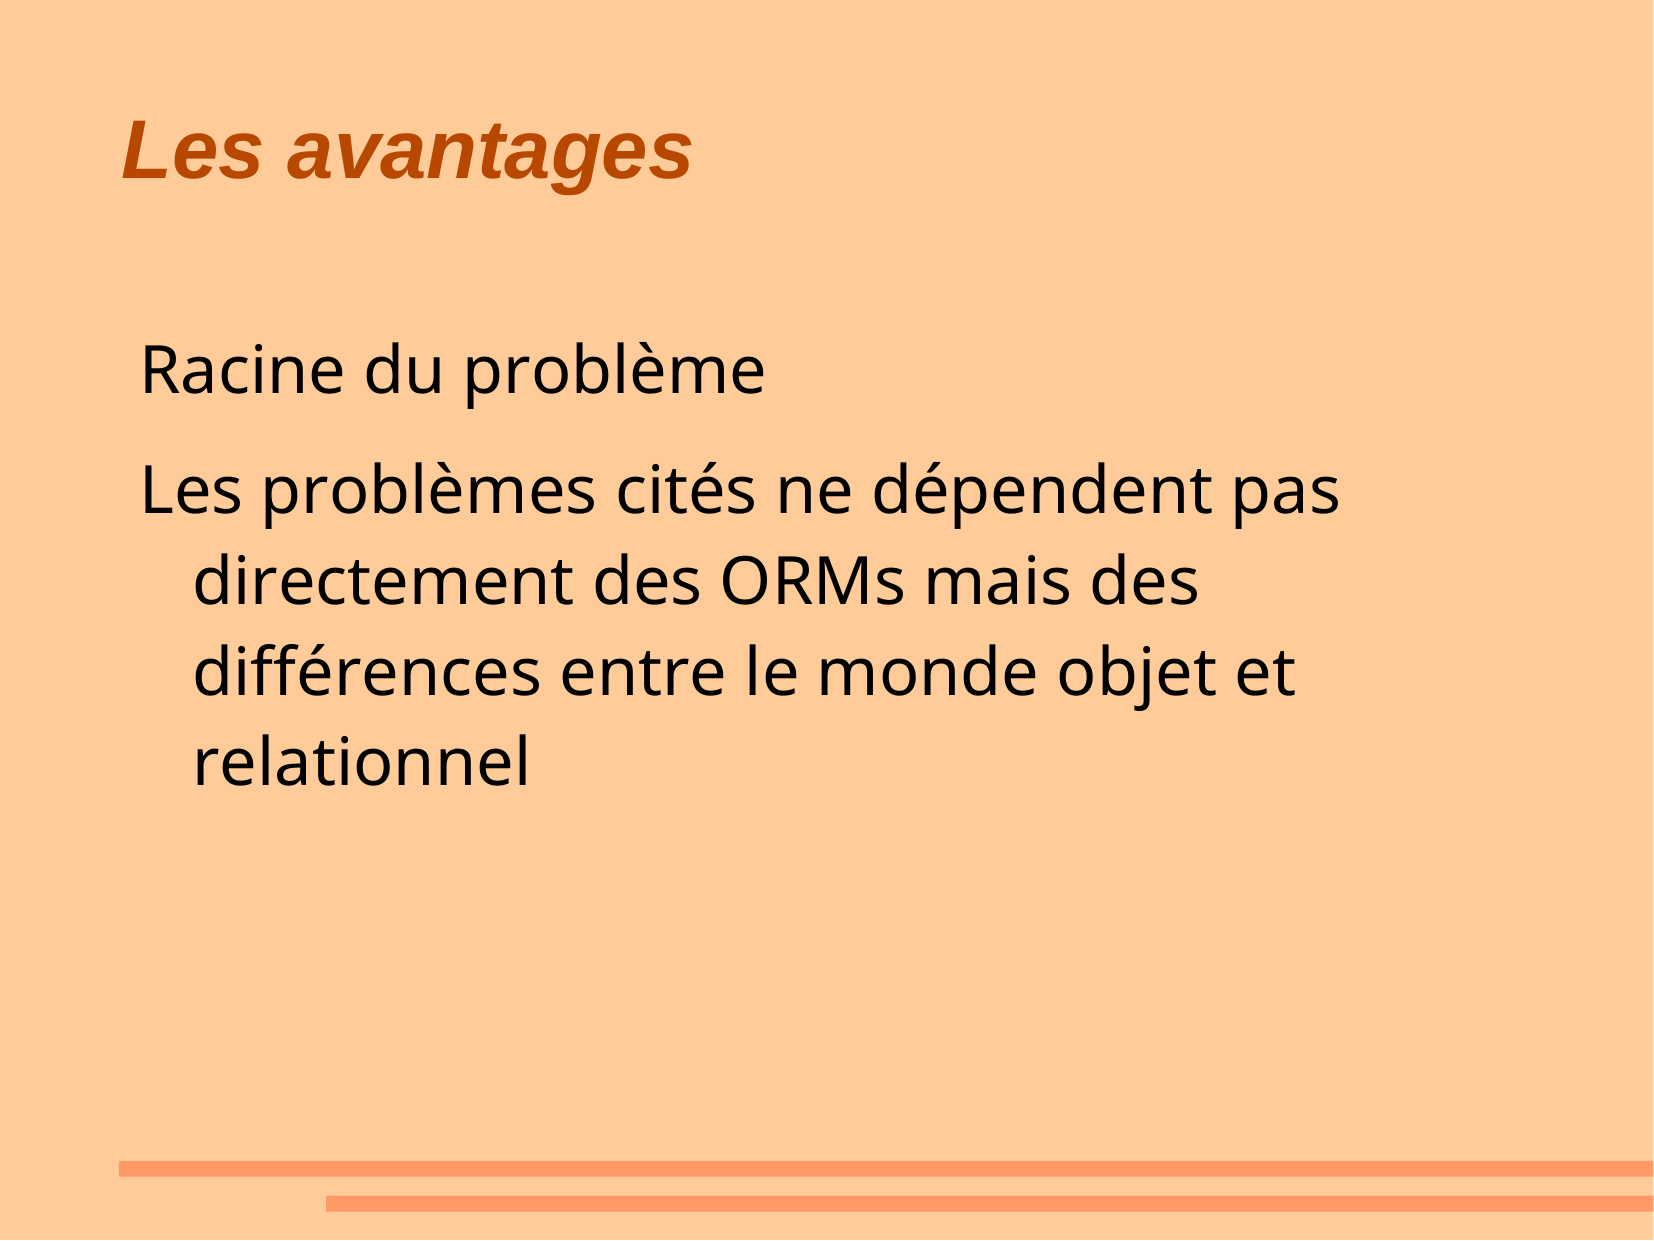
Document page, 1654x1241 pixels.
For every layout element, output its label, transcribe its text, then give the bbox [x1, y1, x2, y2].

list Racine du problème Les problèmes cités ne dépendent pas directement des ORMs mais des différences entre le monde objet et relationnel [121, 322, 1561, 947]
title Les avantages [121, 46, 1534, 254]
